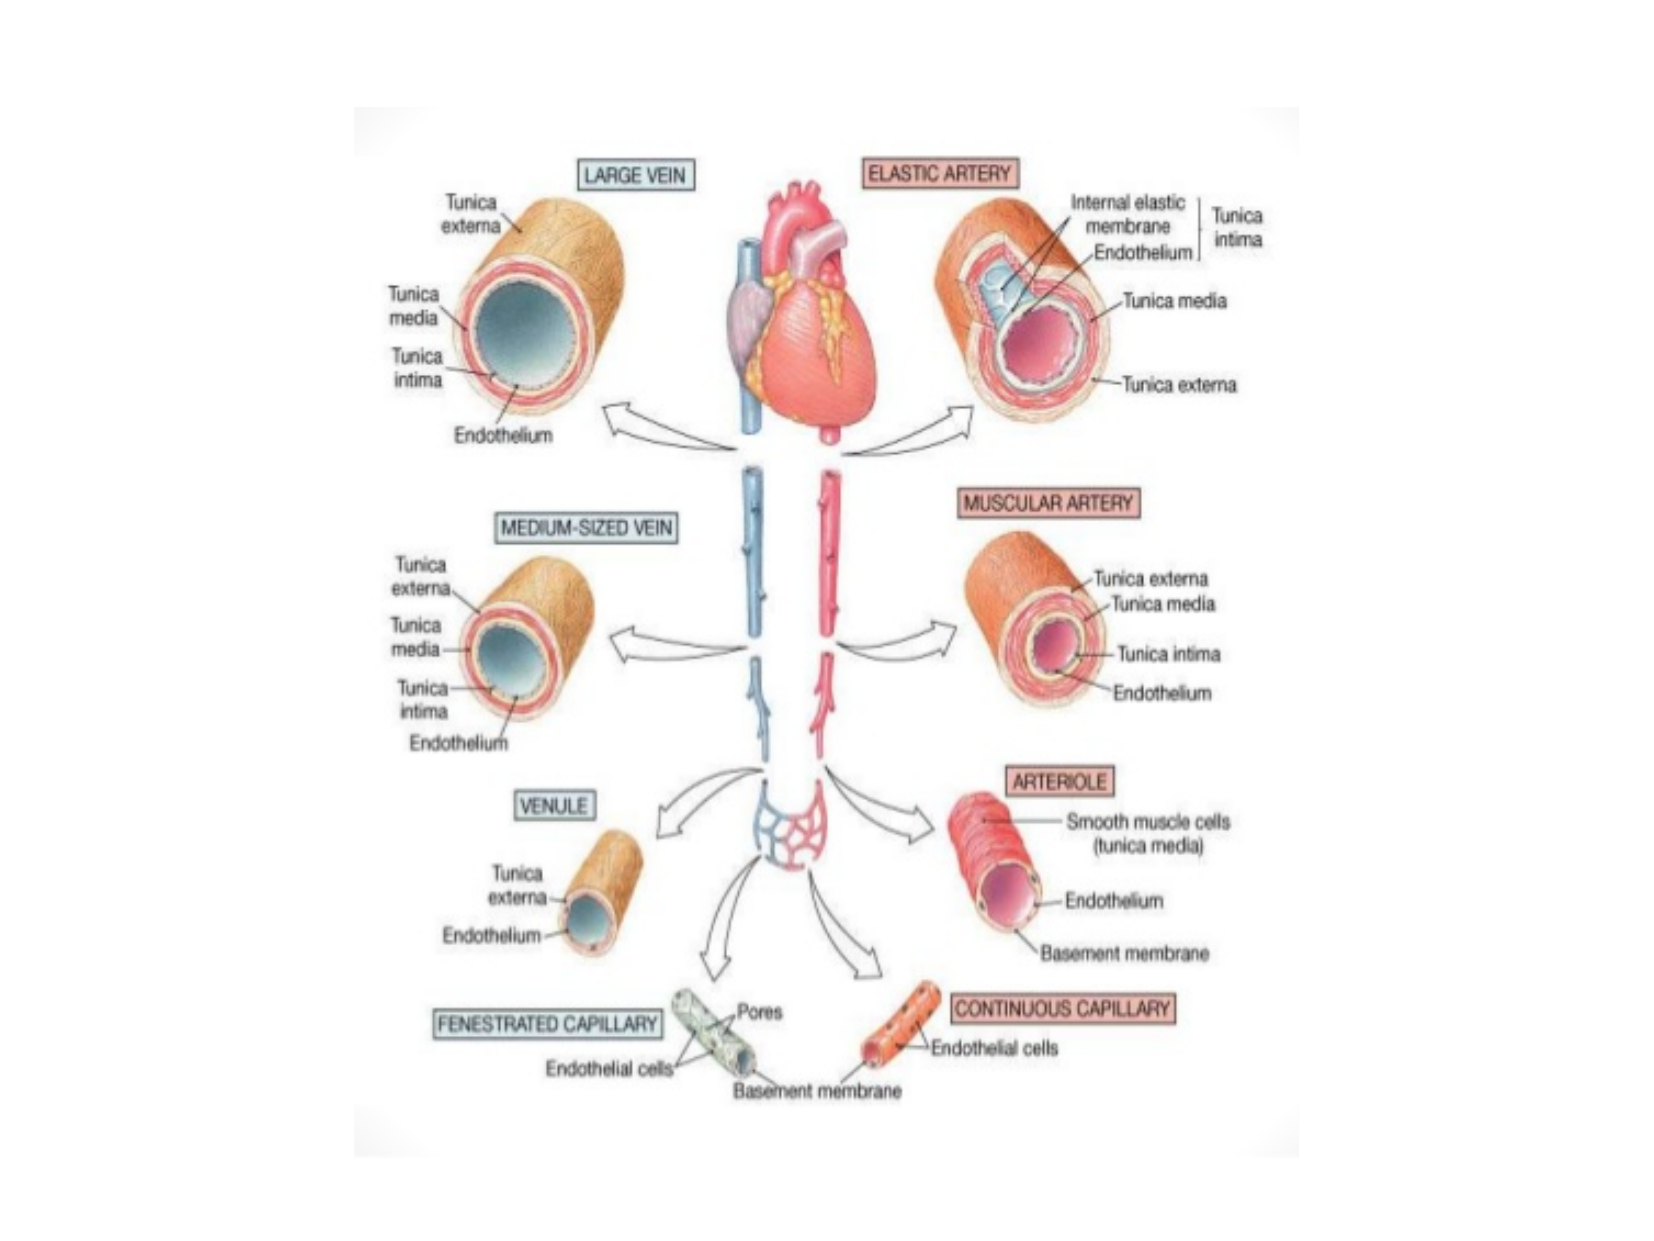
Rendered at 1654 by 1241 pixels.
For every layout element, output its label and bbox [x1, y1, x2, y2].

picture [354, 107, 1300, 1158]
